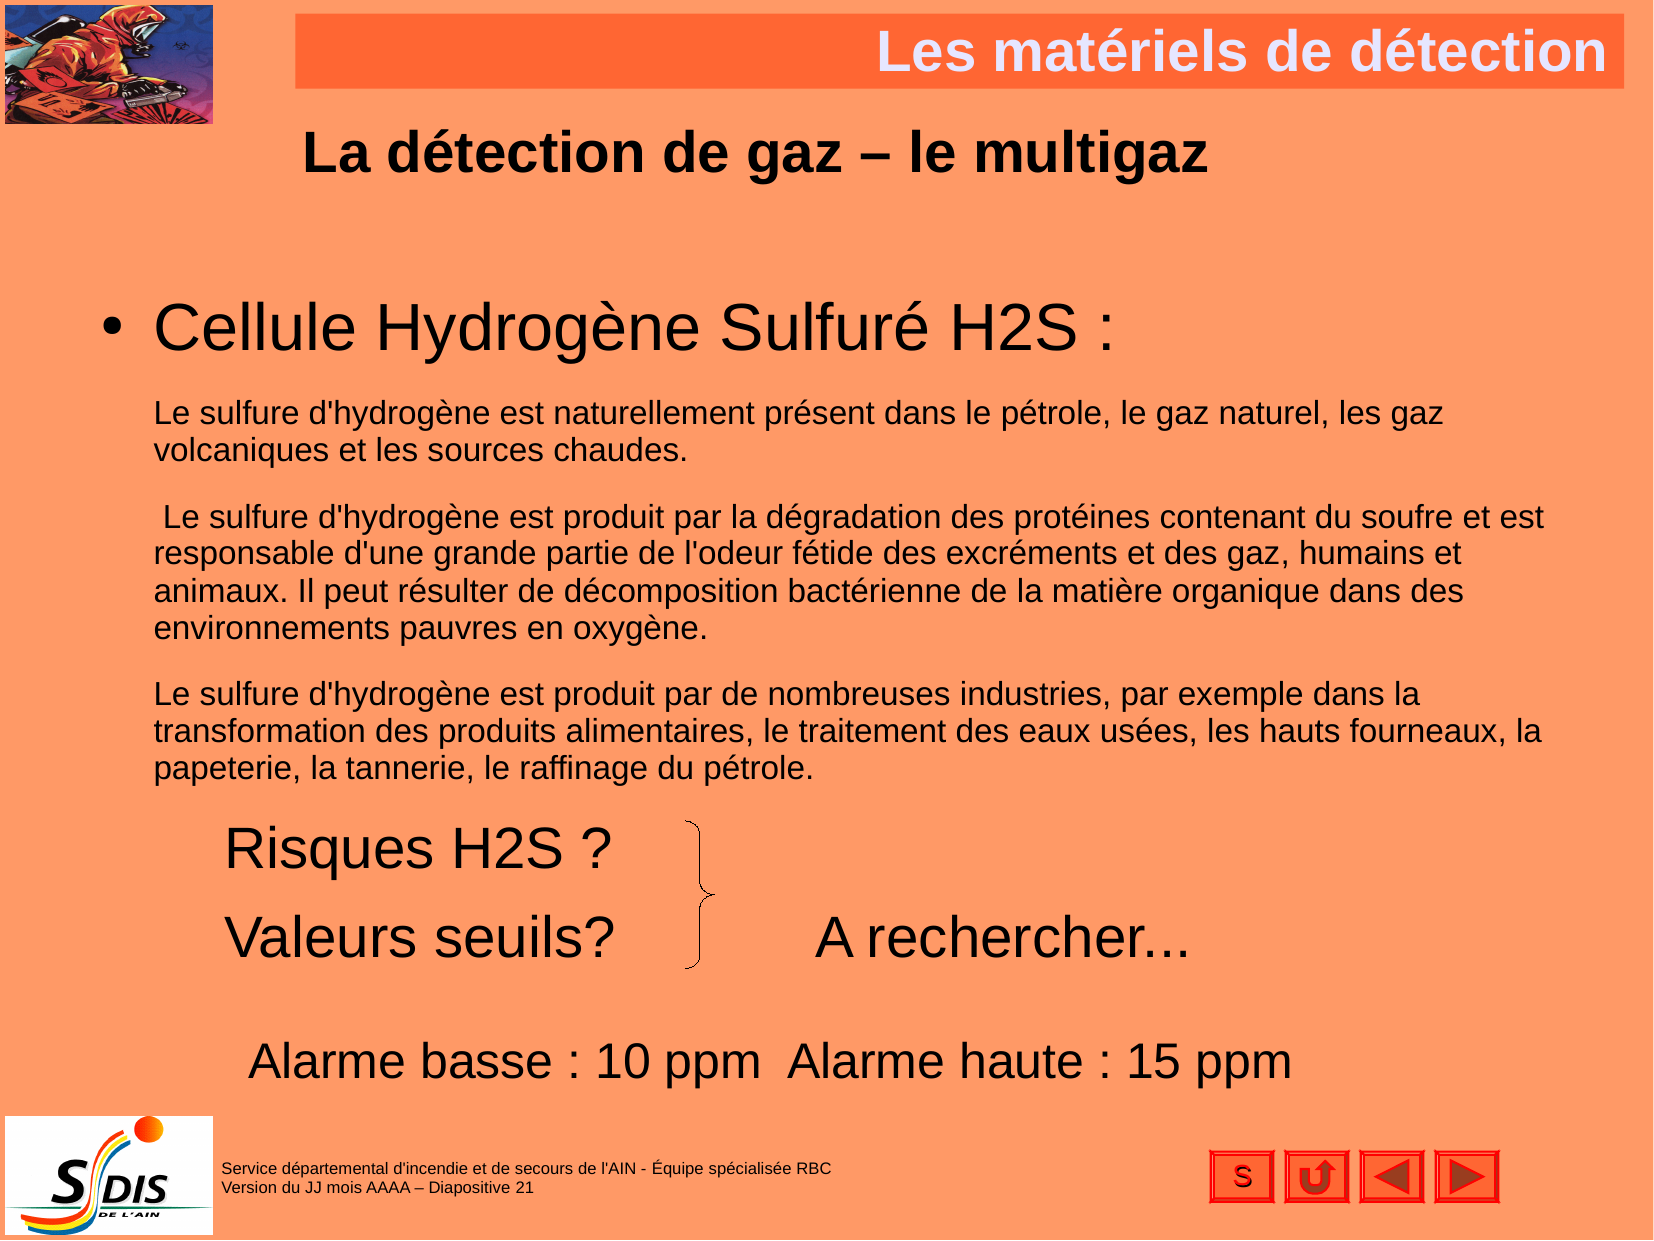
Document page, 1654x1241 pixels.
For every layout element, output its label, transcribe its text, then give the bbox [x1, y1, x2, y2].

text_box La détection de gaz – le multigaz [287, 112, 1226, 193]
picture [5, 5, 213, 124]
list Cellule Hydrogène Sulfuré H2S : Le sulfure d'hydrogène est naturellement présent dans le pétrole, le gaz naturel, les gaz volcaniques et les sources chaudes. Le sulfure d'hydrogène est produit par la dégradation des protéines contenant du soufre et est responsable d'une grande partie de l'odeur fétide des excréments et des gaz, humains et animaux. Il peut résulter de décomposition bactérienne de la matière organique dans des environnements pauvres en oxygène. Le sulfure d'hydrogène est produit par de nombreuses industries, par exemple dans la transformation des produits alimentaires, le traitement des eaux usées, les hauts fourneaux, la papeterie, la tannerie, le raffinage du pétrole. Risques H2S ? Valeurs seuils? A rechercher... [82, 290, 1571, 1094]
text_box Alarme basse : 10 ppm Alarme haute : 15 ppm [177, 1033, 1351, 1090]
text_box Les matériels de détection [297, 13, 1625, 87]
picture [5, 1116, 213, 1235]
